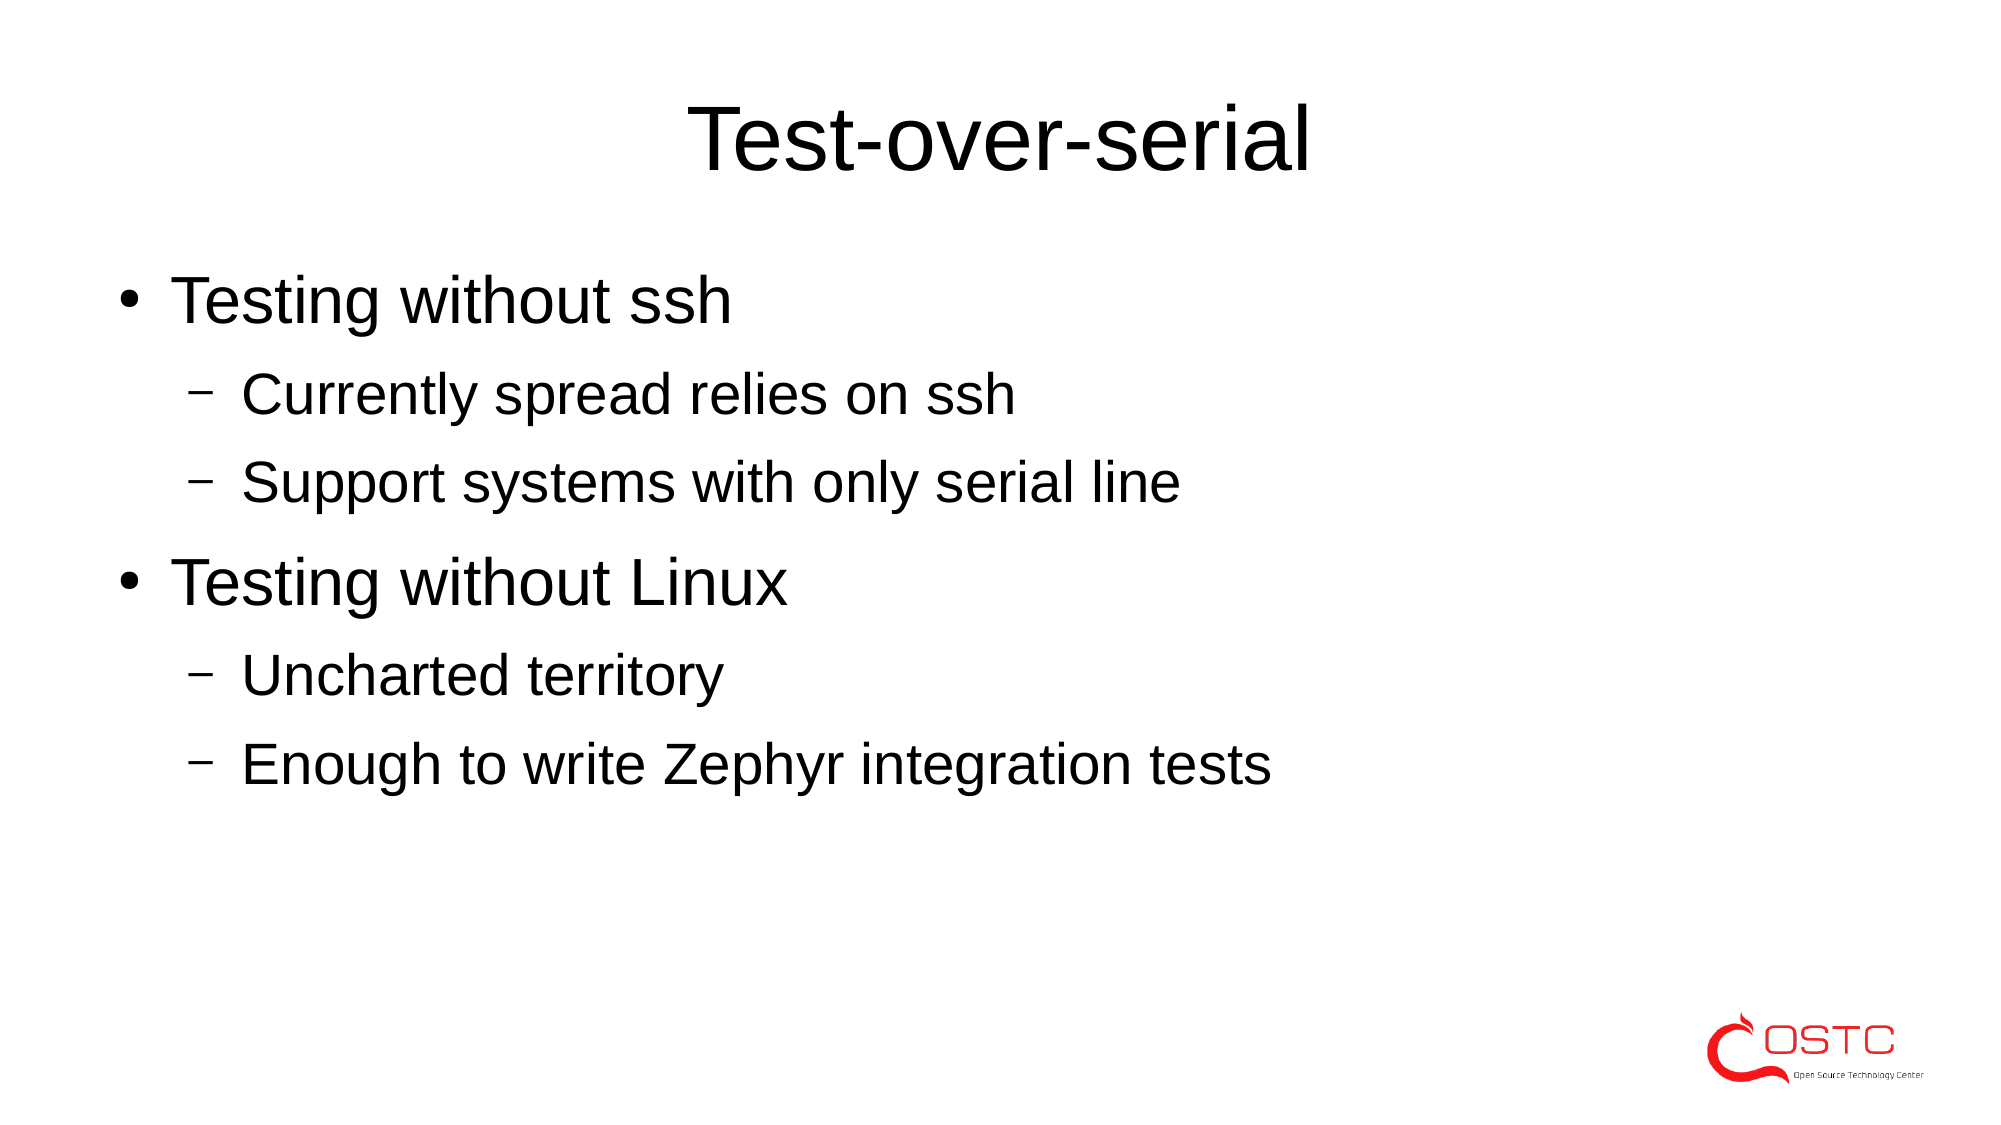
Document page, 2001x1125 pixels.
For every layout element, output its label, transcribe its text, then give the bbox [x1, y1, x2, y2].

list Testing without ssh Currently spread relies on ssh Support systems with only serial line Testing without Linux Uncharted territory Enough to write Zephyr integration tests [100, 263, 1901, 916]
title Test-over-serial [100, 44, 1901, 233]
picture [1643, 933, 2001, 1125]
